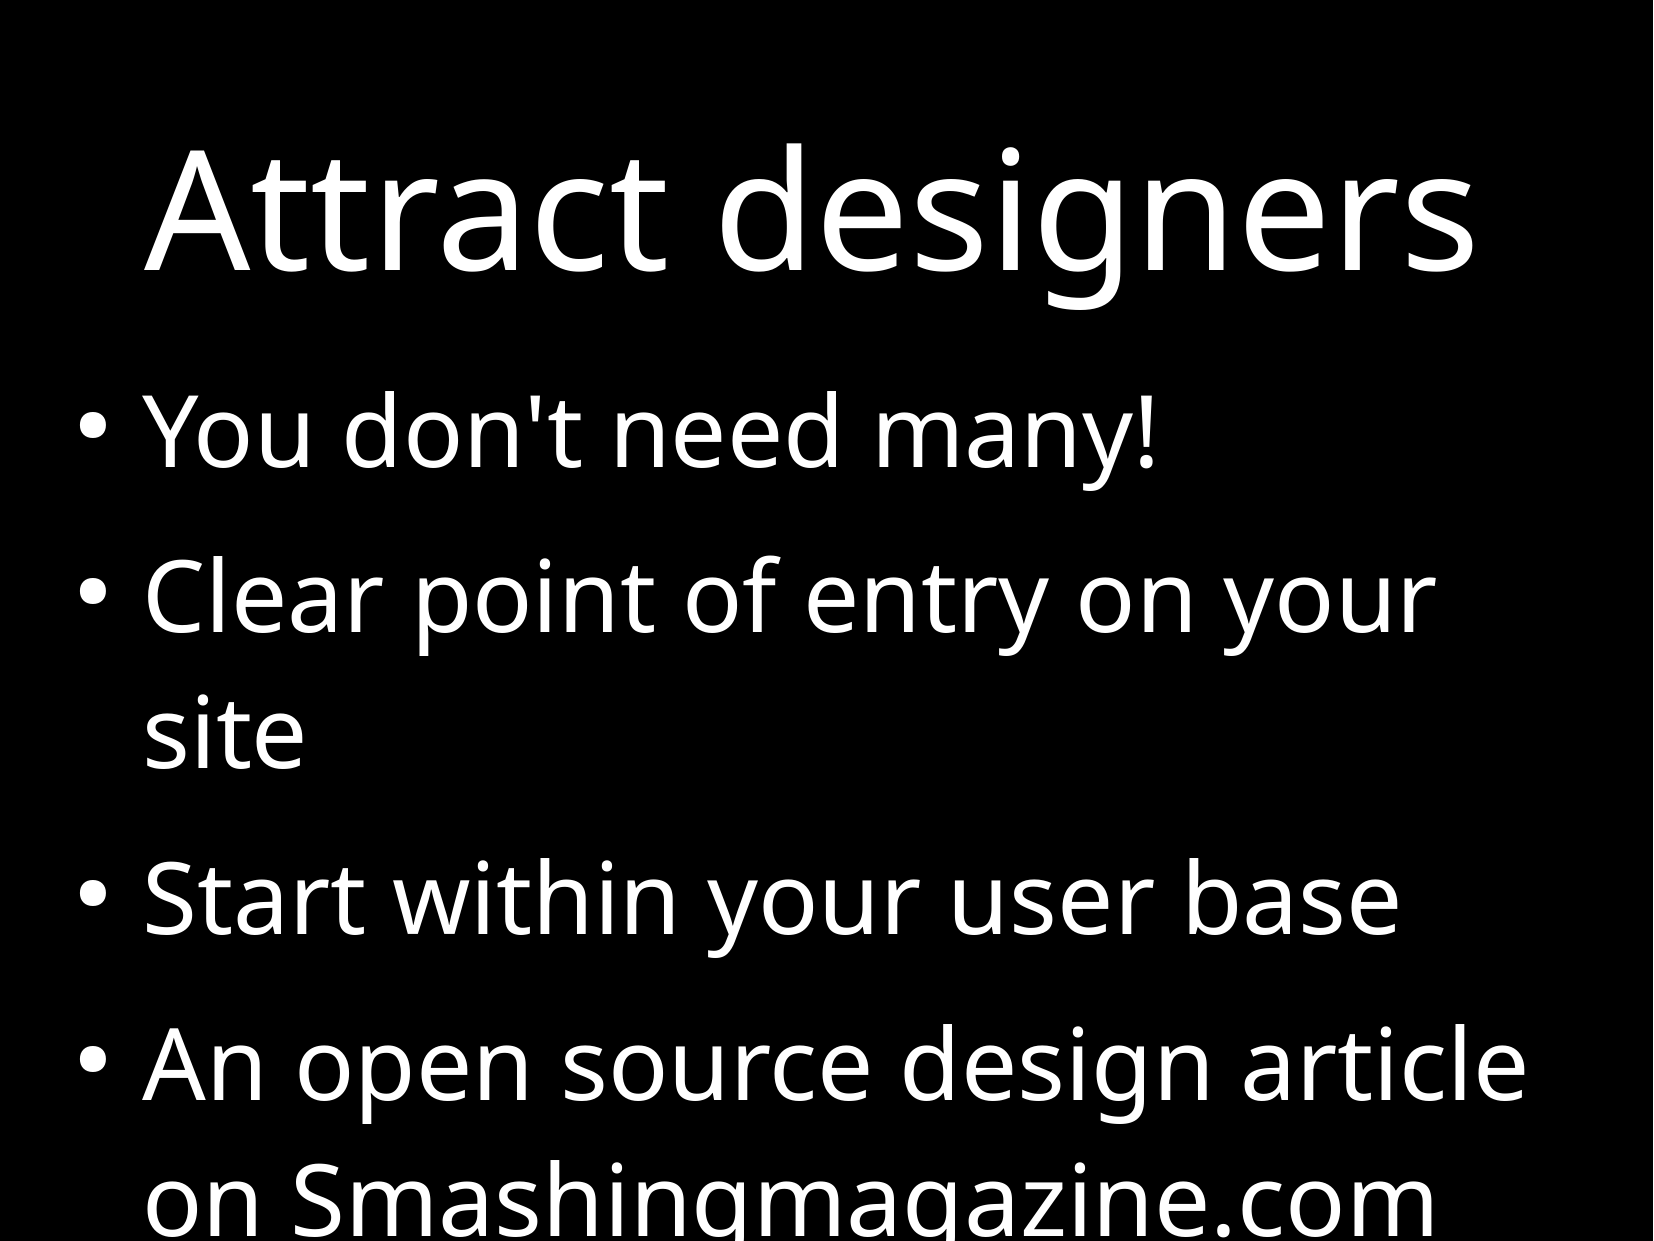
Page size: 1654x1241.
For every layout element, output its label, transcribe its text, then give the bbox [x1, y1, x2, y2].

title Attract designers [559, 1178, 1531, 1201]
list You don't need many! Clear point of entry on your site Start within your user base An open source design article on Smashingmagazine.com might work though! [75, 360, 1571, 1178]
title Attract designers [1301, 1189, 1330, 1201]
title Attract designers [305, 1178, 550, 1201]
title Attract designers [144, 1178, 309, 1201]
title Attract designers [144, 91, 1531, 360]
title Attract designers [158, 1189, 187, 1201]
